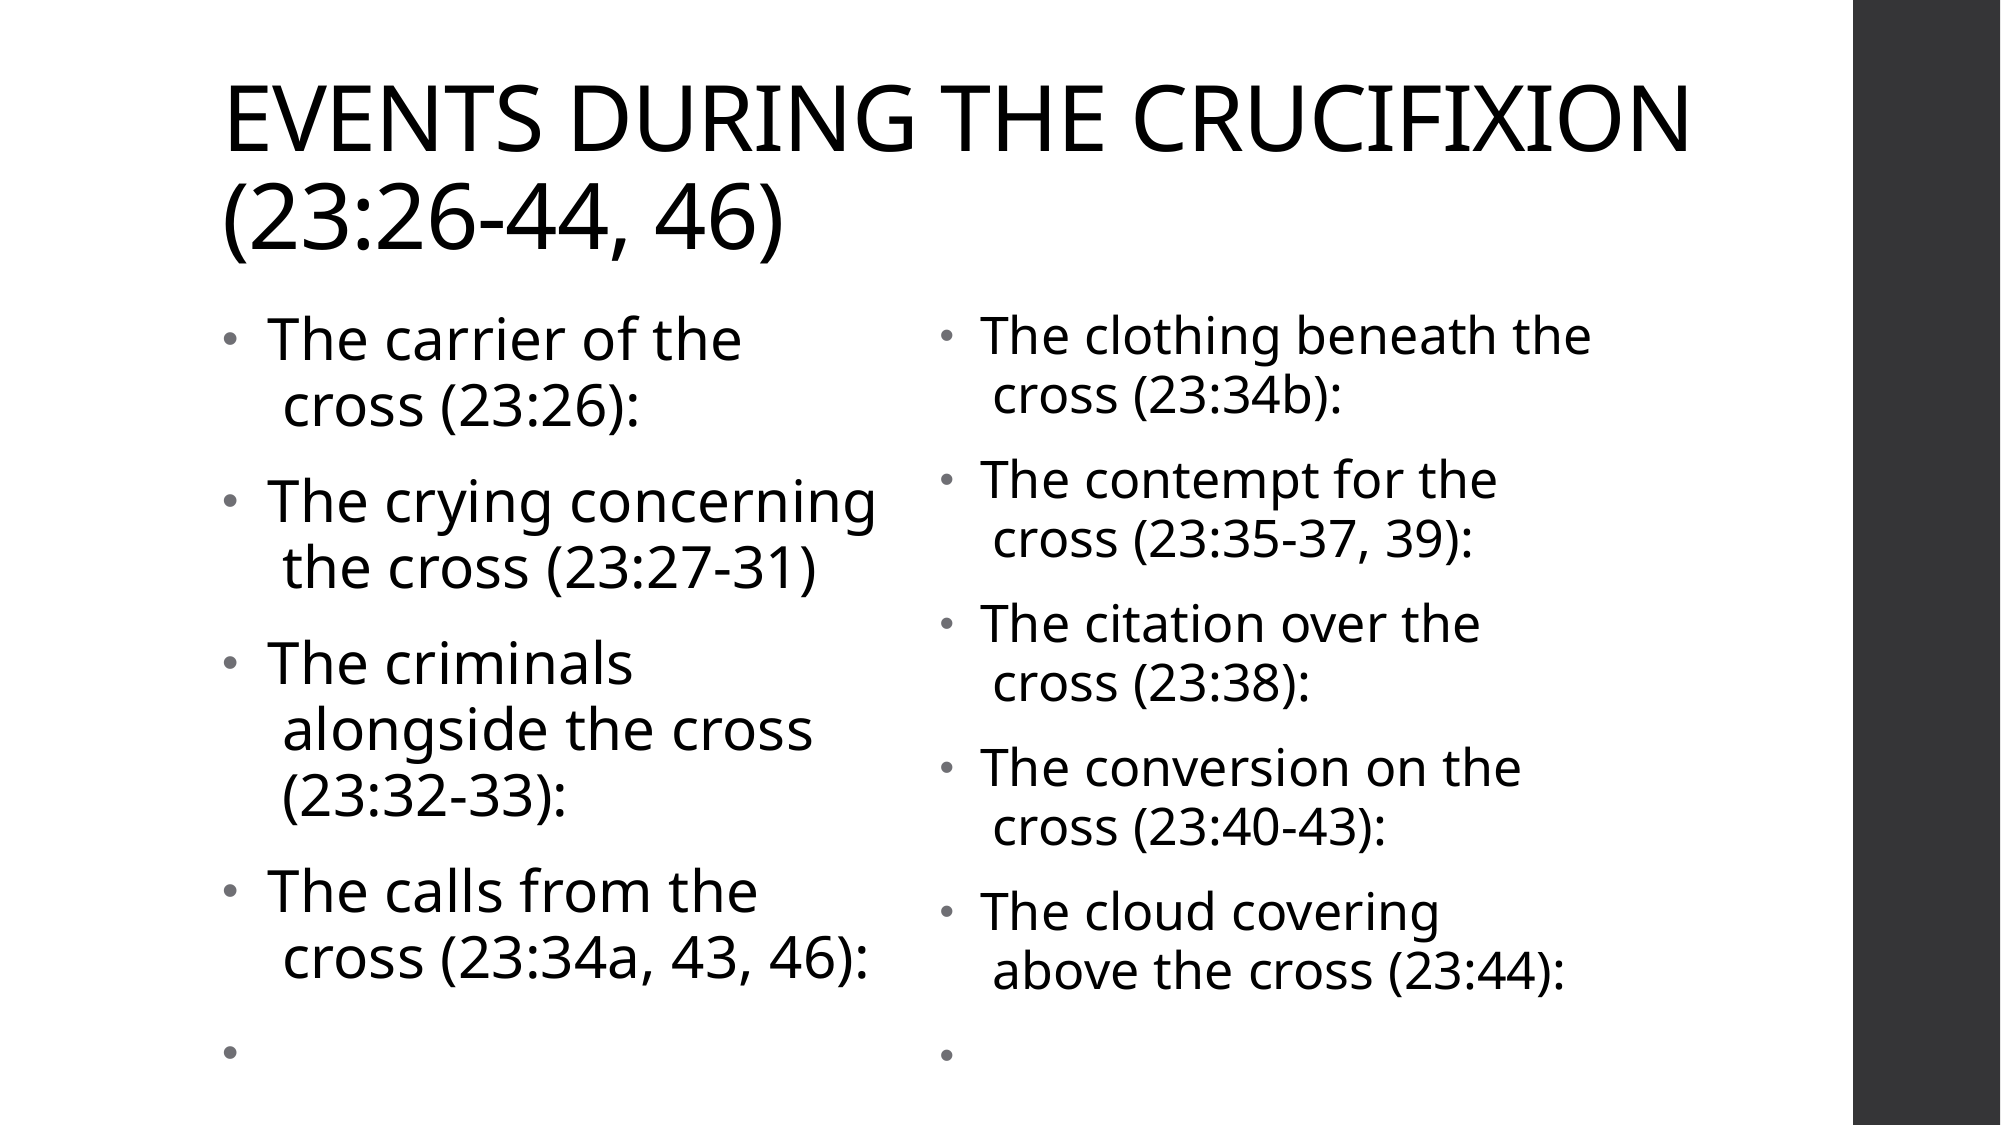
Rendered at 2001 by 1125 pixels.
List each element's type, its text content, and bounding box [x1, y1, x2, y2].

list The carrier of the cross (23:26): The crying concerning the cross (23:27-31) The criminals alongside the cross (23:32-33): The calls from the cross (23:34a, 43, 46): [207, 299, 900, 1014]
title EVENTS DURING THE CRUCIFIXION (23:26-44, 46) [206, 60, 1797, 278]
list The clothing beneath the cross (23:34b): The contempt for the cross (23:35-37, 39): The citation over the cross (23:38): The conversion on the cross (23:40-43): The cloud covering above the cross (23:44): [924, 299, 1617, 1014]
